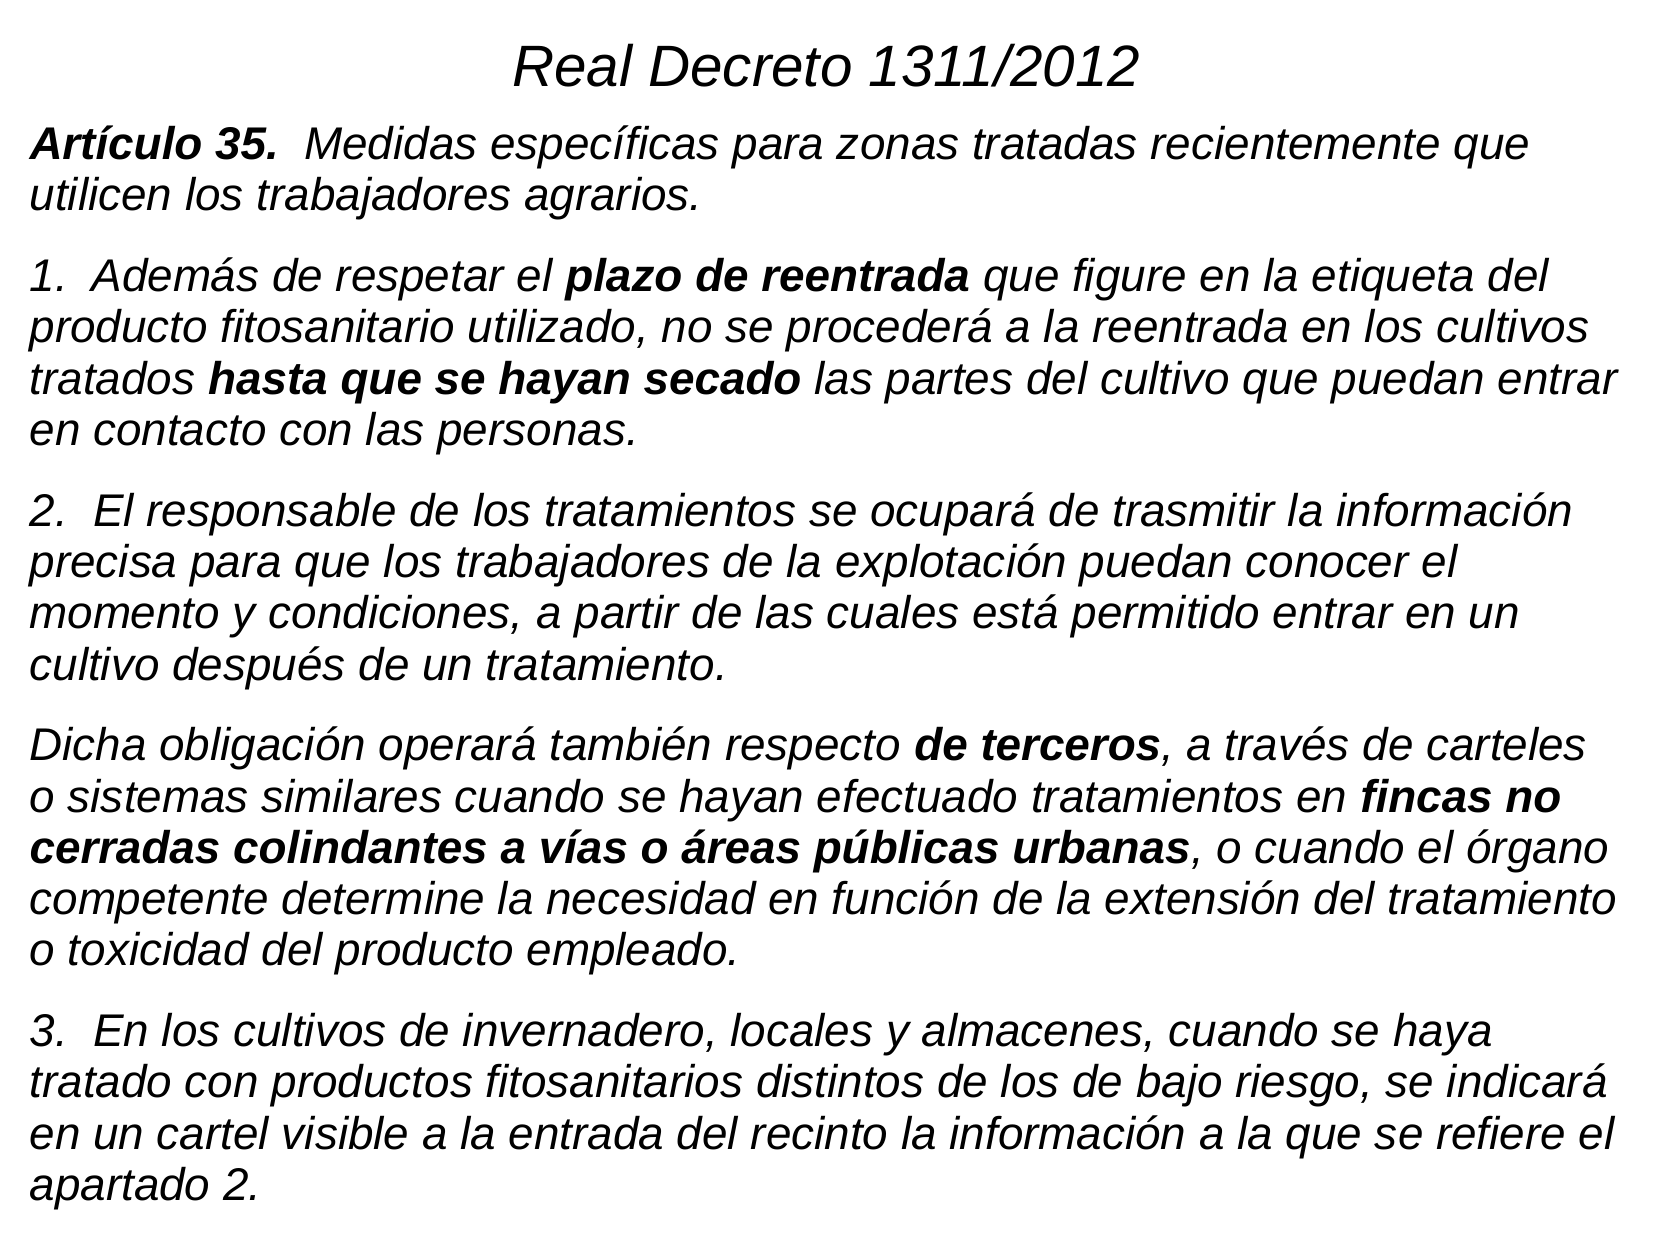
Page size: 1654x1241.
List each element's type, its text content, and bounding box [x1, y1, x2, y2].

title Real Decreto 1311/2012 [82, 31, 1571, 101]
list Artículo 35. Medidas específicas para zonas tratadas recientemente que utilicen los trabajadores agrarios. 1. Además de respetar el plazo de reentrada que figure en la etiqueta del producto fitosanitario utilizado, no se procederá a la reentrada en los cultivos tratados hasta que se hayan secado las partes del cultivo que puedan entrar en contacto con las personas. 2. El responsable de los tratamientos se ocupará de trasmitir la información precisa para que los trabajadores de la explotación puedan conocer el momento y condiciones, a partir de las cuales está permitido entrar en un cultivo después de un tratamiento. Dicha obligación operará también respecto de terceros, a través de carteles o sistemas similares cuando se hayan efectuado tratamientos en fincas no cerradas colindantes a vías o áreas públicas urbanas, o cuando el órgano competente determine la necesidad en función de la extensión del tratamiento o toxicidad del producto empleado. 3. En los cultivos de invernadero, locales y almacenes, cuando se haya tratado con productos fitosanitarios distintos de los de bajo riesgo, se indicará en un cartel visible a la entrada del recinto la información a la que se refiere el apartado 2. [29, 118, 1625, 1241]
